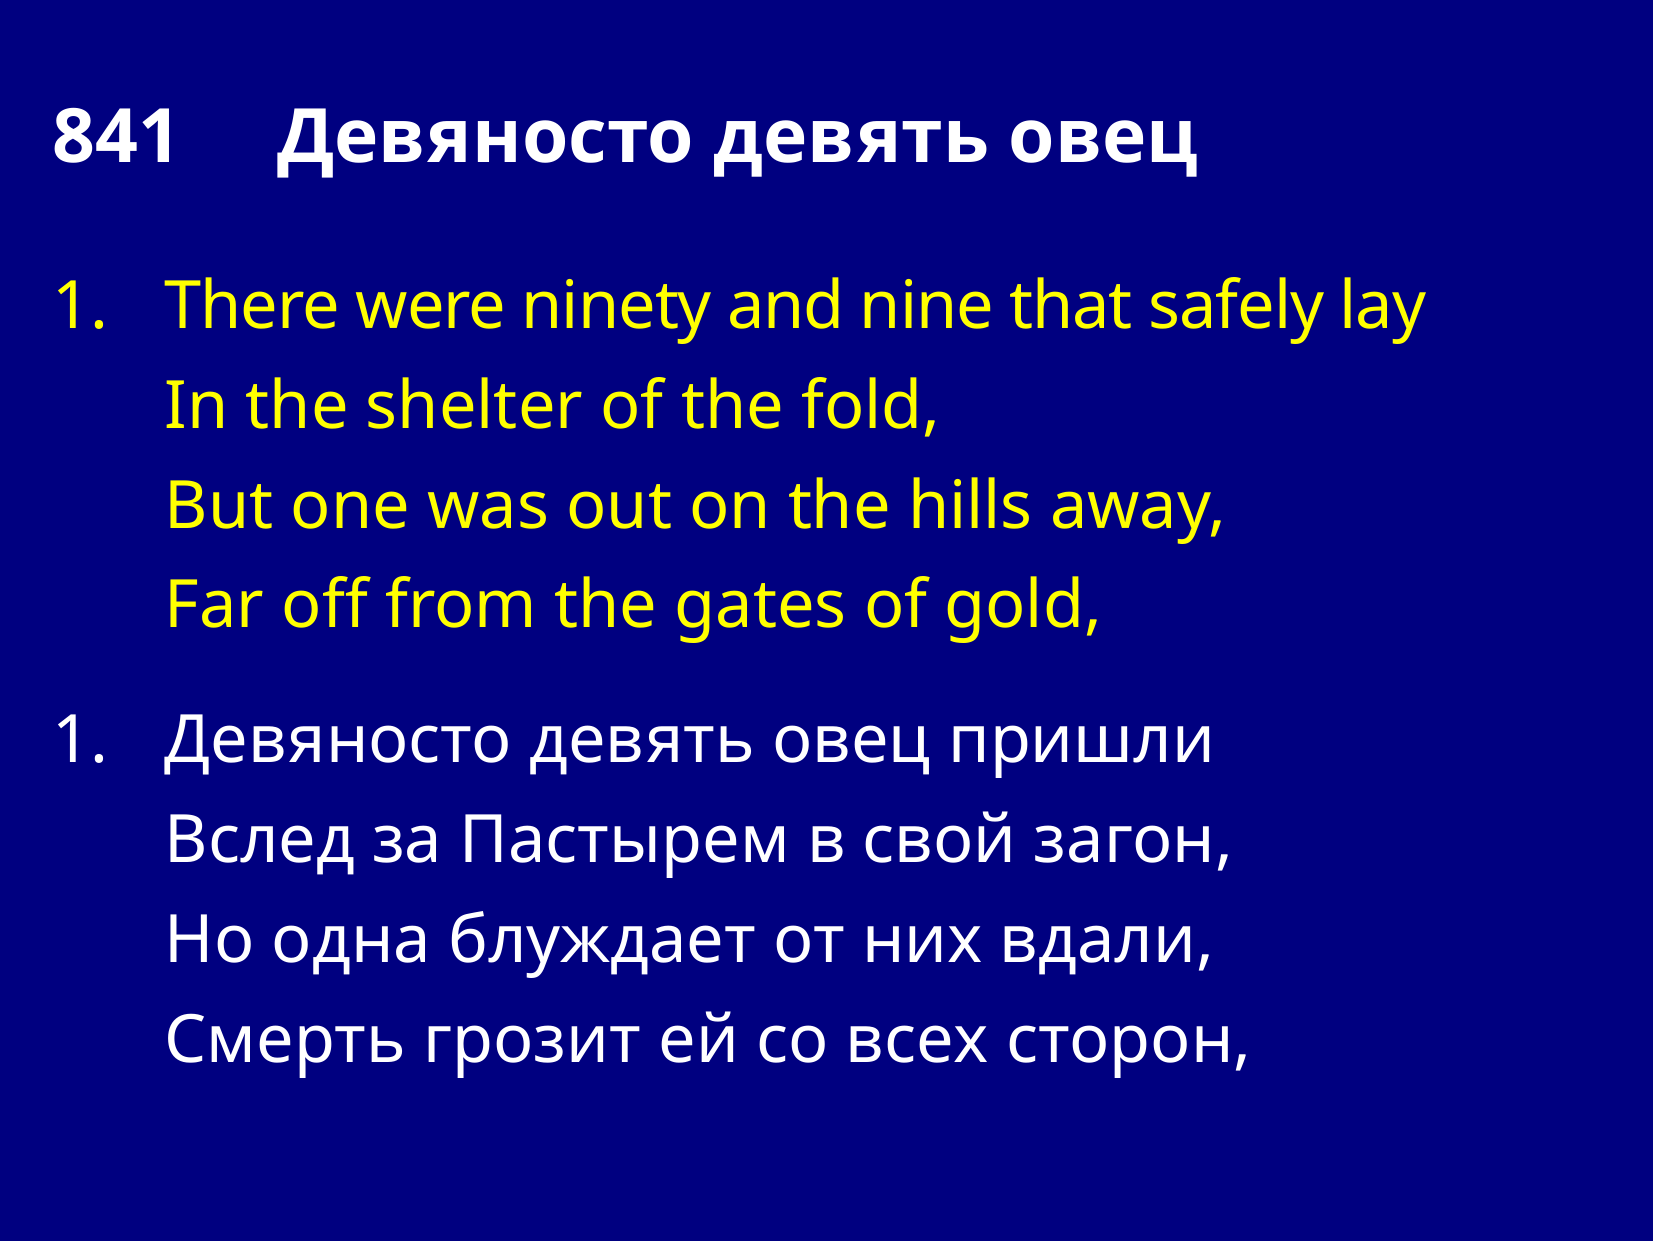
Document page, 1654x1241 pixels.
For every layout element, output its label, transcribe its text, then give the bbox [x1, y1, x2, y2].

text_box 1. Девяносто девять овец пришли Вслед за Пастырем в свой загон, Но одна блуждает от них вдали, Смерть грозит ей со всех сторон, [37, 675, 1576, 1163]
text_box 841 Девяносто девять овец [37, 75, 1576, 188]
text_box 1. There were ninety and nine that safely lay In the shelter of the fold, But one was out on the hills away, Far off from the gates of gold, [37, 150, 1651, 638]
